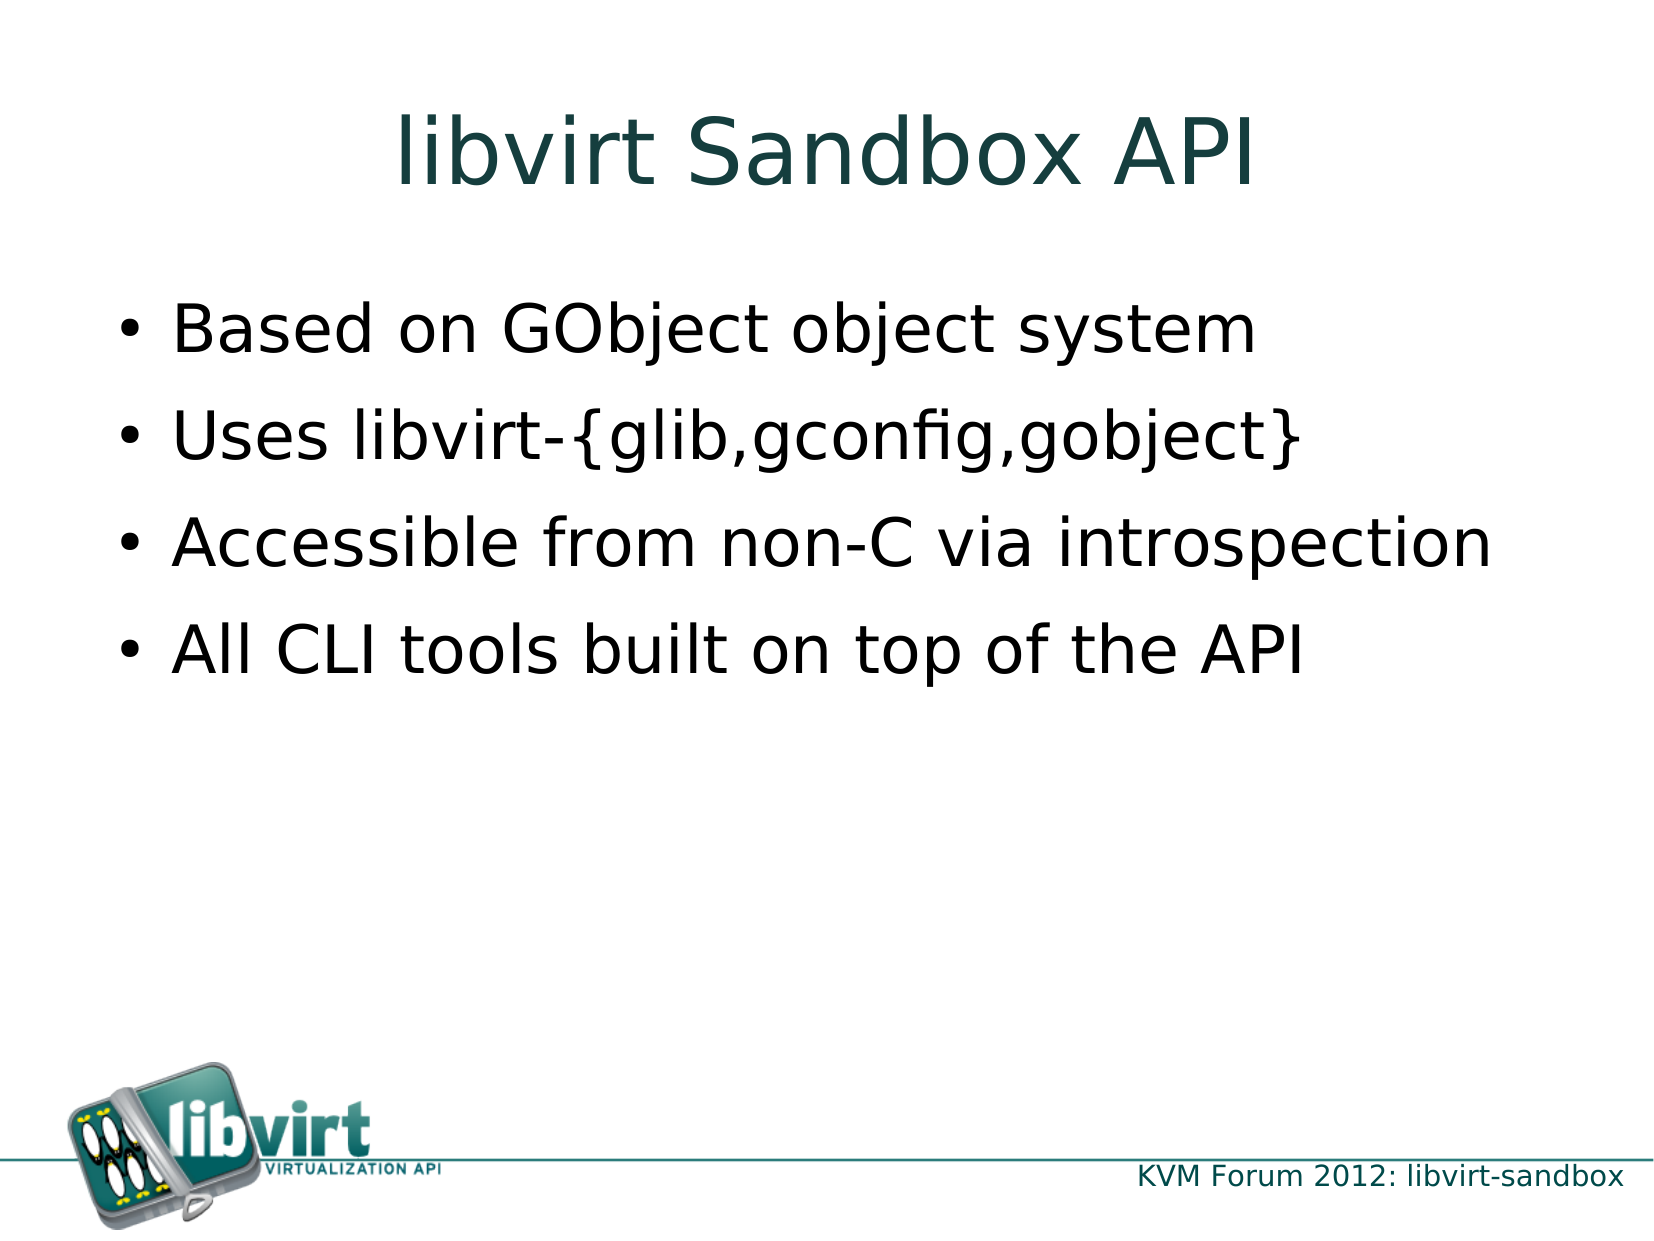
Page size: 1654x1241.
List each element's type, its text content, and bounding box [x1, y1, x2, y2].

title libvirt Sandbox API [82, 49, 1571, 257]
picture [0, 1062, 1654, 1230]
text_box KVM Forum 2012: libvirt-sandbox [1122, 1151, 1654, 1211]
list Based on GObject object system Uses libvirt-{glib,gconfig,gobject} Accessible from non-C via introspection All CLI tools built on top of the API [82, 290, 1571, 1062]
